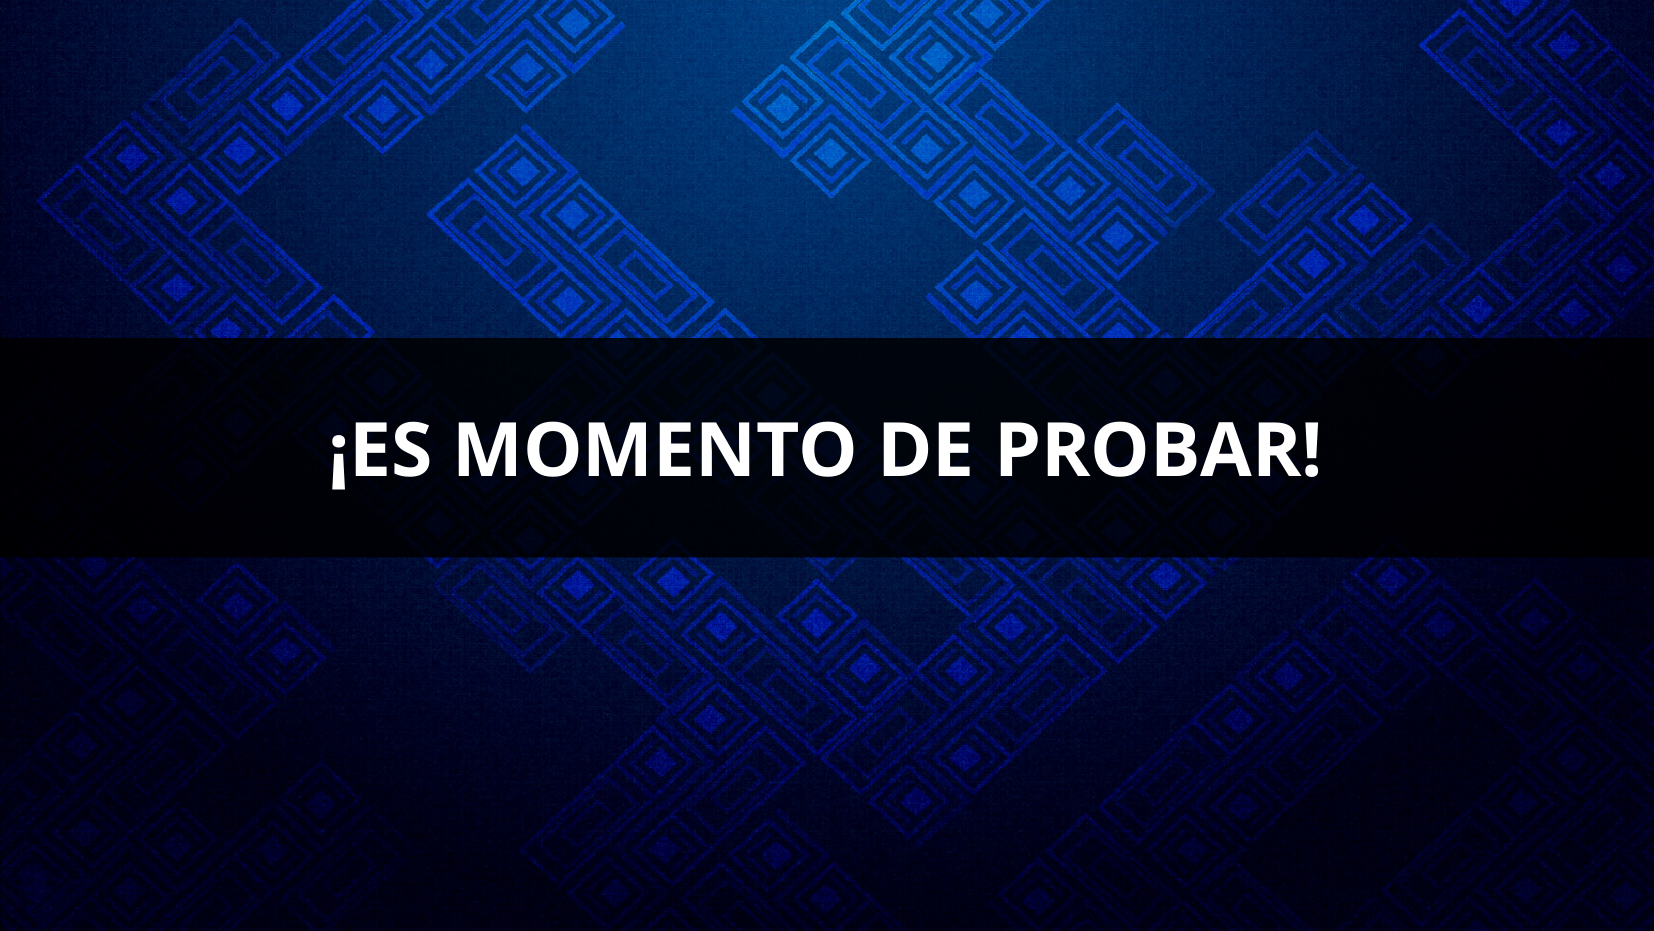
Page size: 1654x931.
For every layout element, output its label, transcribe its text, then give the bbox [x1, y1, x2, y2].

picture [0, 558, 1654, 931]
picture [0, 0, 1654, 338]
text_box ¡ES MOMENTO DE PROBAR! [0, 338, 1654, 558]
